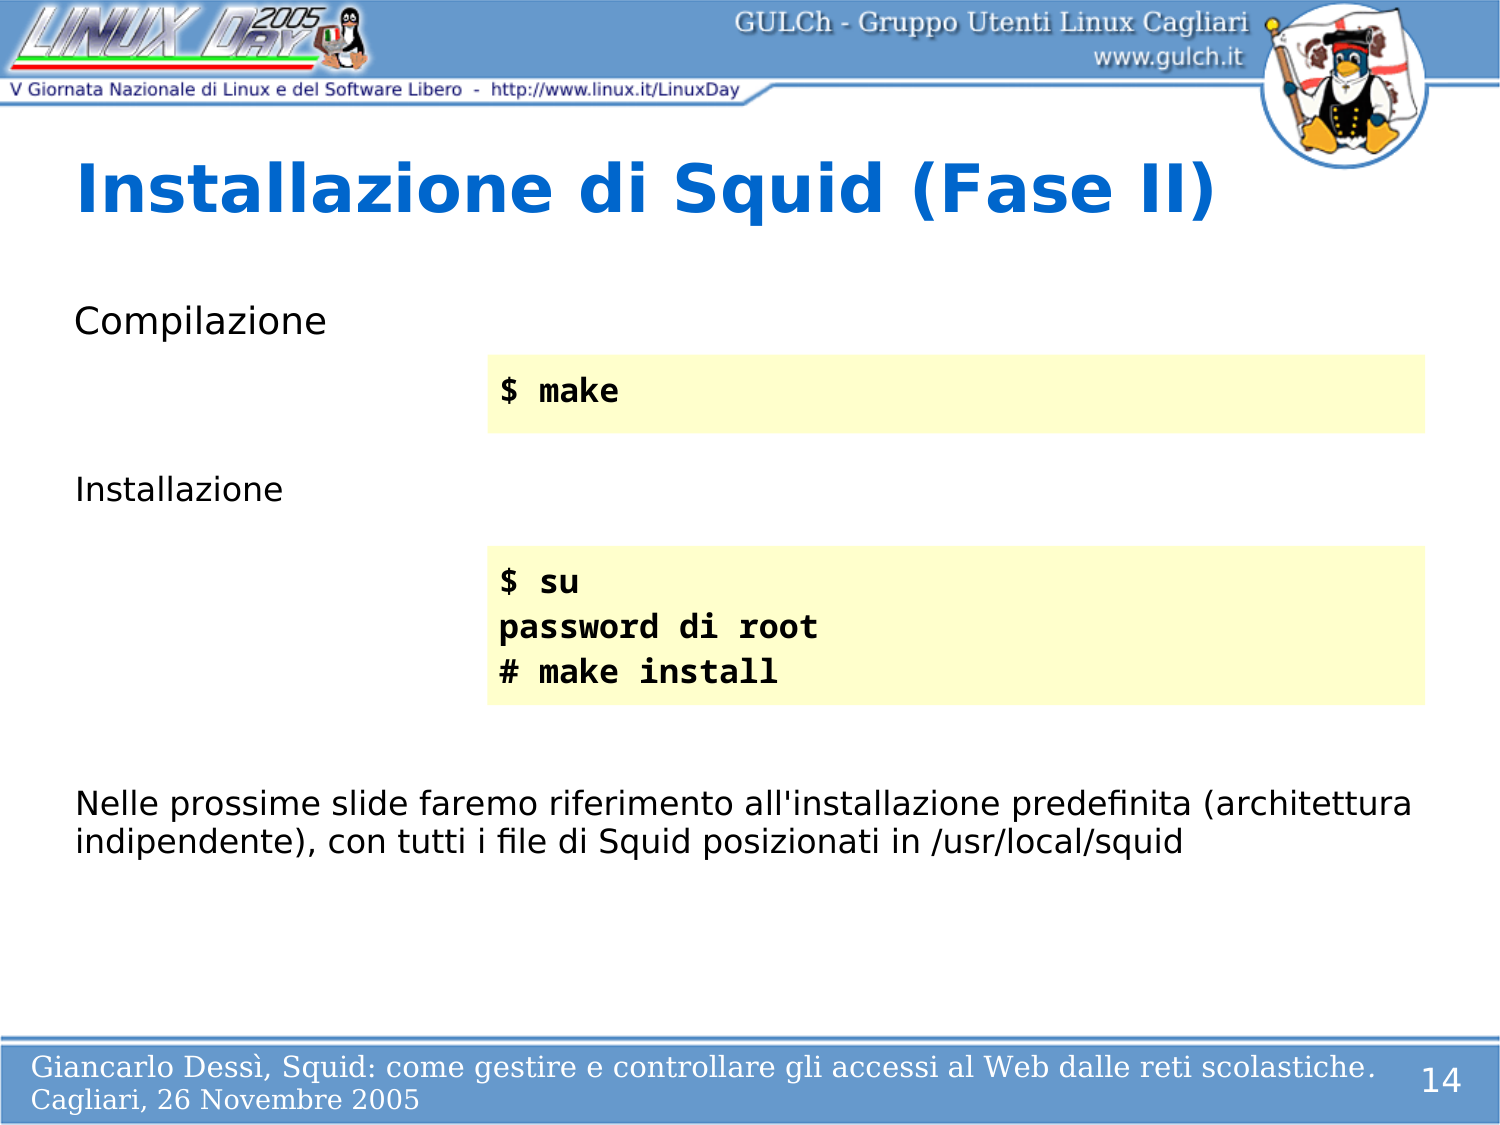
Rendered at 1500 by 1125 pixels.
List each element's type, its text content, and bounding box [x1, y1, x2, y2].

picture [0, 0, 1500, 1125]
text_box $ su password di root # make install [487, 545, 1426, 684]
text_box Installazione di Squid (Fase II) [75, 150, 1220, 229]
text_box $ make [487, 354, 1426, 434]
text_box Nelle prossime slide faremo riferimento all'installazione predefinita (architettura indipendente), con tutti i file di Squid posizionati in /usr/local/squid [75, 784, 1426, 862]
text_box Installazione [74, 470, 281, 510]
text_box Compilazione [73, 299, 322, 344]
